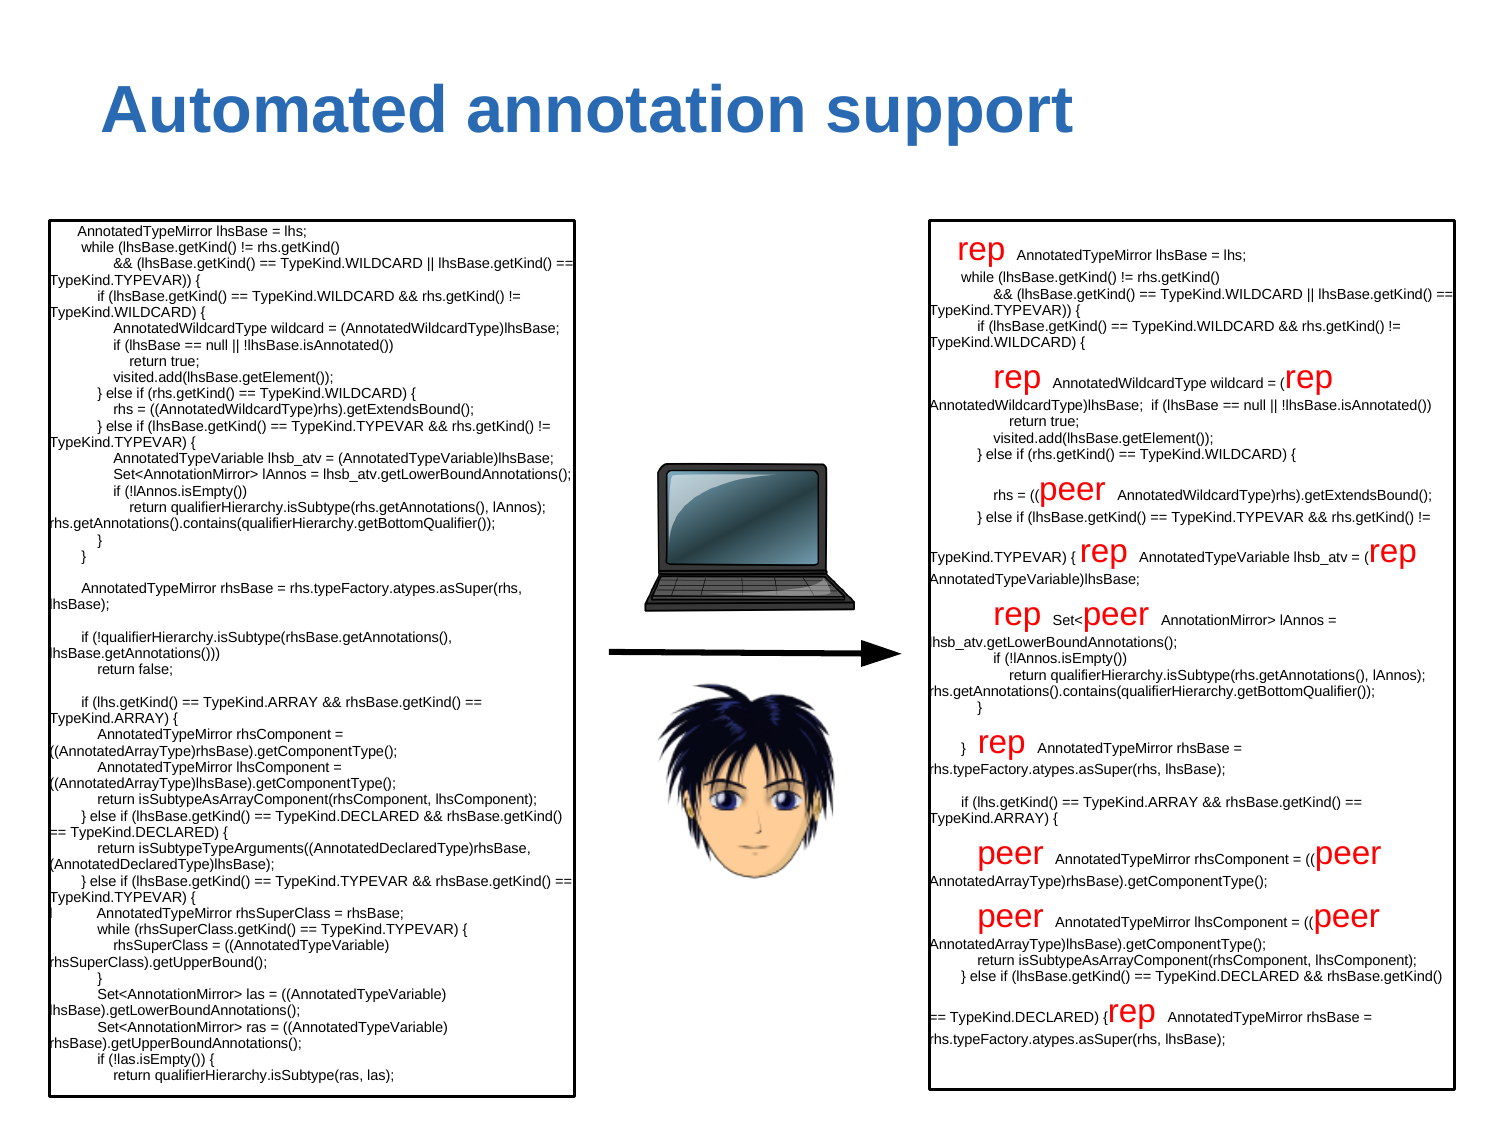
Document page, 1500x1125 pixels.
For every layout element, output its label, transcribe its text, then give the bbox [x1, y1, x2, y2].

picture [625, 420, 861, 656]
list AnnotatedTypeMirror lhsBase = lhs; while (lhsBase.getKind() != rhs.getKind() && (lhsBase.getKind() == TypeKind.WILDCARD || lhsBase.getKind() == TypeKind.TYPEVAR)) { if (lhsBase.getKind() == TypeKind.WILDCARD && rhs.getKind() != TypeKind.WILDCARD) { AnnotatedWildcardType wildcard = (AnnotatedWildcardType)lhsBase; if (lhsBase == null || !lhsBase.isAnnotated()) return true; visited.add(lhsBase.getElement()); } else if (rhs.getKind() == TypeKind.WILDCARD) { rhs = ((AnnotatedWildcardType)rhs).getExtendsBound(); } else if (lhsBase.getKind() == TypeKind.TYPEVAR && rhs.getKind() != TypeKind.TYPEVAR) { AnnotatedTypeVariable lhsb_atv = (AnnotatedTypeVariable)lhsBase; Set<AnnotationMirror> lAnnos = lhsb_atv.getLowerBoundAnnotations(); if (!lAnnos.isEmpty()) return qualifierHierarchy.isSubtype(rhs.getAnnotations(), lAnnos); rhs.getAnnotations().contains(qualifierHierarchy.getBottomQualifier()); } } AnnotatedTypeMirror rhsBase = rhs.typeFactory.atypes.asSuper(rhs, lhsBase); if (!qualifierHierarchy.isSubtype(rhsBase.getAnnotations(), lhsBase.getAnnotations())) return false; if (lhs.getKind() == TypeKind.ARRAY && rhsBase.getKind() == TypeKind.ARRAY) { AnnotatedTypeMirror rhsComponent = ((AnnotatedArrayType)rhsBase).getComponentType(); AnnotatedTypeMirror lhsComponent = ((AnnotatedArrayType)lhsBase).getComponentType(); return isSubtypeAsArrayComponent(rhsComponent, lhsComponent); } else if (lhsBase.getKind() == TypeKind.DECLARED && rhsBase.getKind() == TypeKind.DECLARED) { return isSubtypeTypeArguments((AnnotatedDeclaredType)rhsBase, (AnnotatedDeclaredType)lhsBase); } else if (lhsBase.getKind() == TypeKind.TYPEVAR && rhsBase.getKind() == TypeKind.TYPEVAR) { l AnnotatedTypeMirror rhsSuperClass = rhsBase; while (rhsSuperClass.getKind() == TypeKind.TYPEVAR) { rhsSuperClass = ((AnnotatedTypeVariable) rhsSuperClass).getUpperBound(); } Set<AnnotationMirror> las = ((AnnotatedTypeVariable) lhsBase).getLowerBoundAnnotations(); Set<AnnotationMirror> ras = ((AnnotatedTypeVariable) rhsBase).getUpperBoundAnnotations(); if (!las.isEmpty()) { return qualifierHierarchy.isSubtype(ras, las); [49, 220, 575, 1097]
picture [653, 677, 842, 886]
list rep AnnotatedTypeMirror lhsBase = lhs; while (lhsBase.getKind() != rhs.getKind() && (lhsBase.getKind() == TypeKind.WILDCARD || lhsBase.getKind() == TypeKind.TYPEVAR)) { if (lhsBase.getKind() == TypeKind.WILDCARD && rhs.getKind() != TypeKind.WILDCARD) { rep AnnotatedWildcardType wildcard = (rep AnnotatedWildcardType)lhsBase; if (lhsBase == null || !lhsBase.isAnnotated()) return true; visited.add(lhsBase.getElement()); } else if (rhs.getKind() == TypeKind.WILDCARD) { rhs = ((peer AnnotatedWildcardType)rhs).getExtendsBound(); } else if (lhsBase.getKind() == TypeKind.TYPEVAR && rhs.getKind() != TypeKind.TYPEVAR) { rep AnnotatedTypeVariable lhsb_atv = (rep AnnotatedTypeVariable)lhsBase; rep Set<peer AnnotationMirror> lAnnos = lhsb_atv.getLowerBoundAnnotations(); if (!lAnnos.isEmpty()) return qualifierHierarchy.isSubtype(rhs.getAnnotations(), lAnnos); rhs.getAnnotations().contains(qualifierHierarchy.getBottomQualifier()); } } rep AnnotatedTypeMirror rhsBase = rhs.typeFactory.atypes.asSuper(rhs, lhsBase); if (lhs.getKind() == TypeKind.ARRAY && rhsBase.getKind() == TypeKind.ARRAY) { peer AnnotatedTypeMirror rhsComponent = ((peer AnnotatedArrayType)rhsBase).getComponentType(); peer AnnotatedTypeMirror lhsComponent = ((peer AnnotatedArrayType)lhsBase).getComponentType(); return isSubtypeAsArrayComponent(rhsComponent, lhsComponent); } else if (lhsBase.getKind() == TypeKind.DECLARED && rhsBase.getKind() == TypeKind.DECLARED) {rep AnnotatedTypeMirror rhsBase = rhs.typeFactory.atypes.asSuper(rhs, lhsBase); [929, 220, 1455, 1090]
title Automated annotation support [85, 63, 1407, 155]
